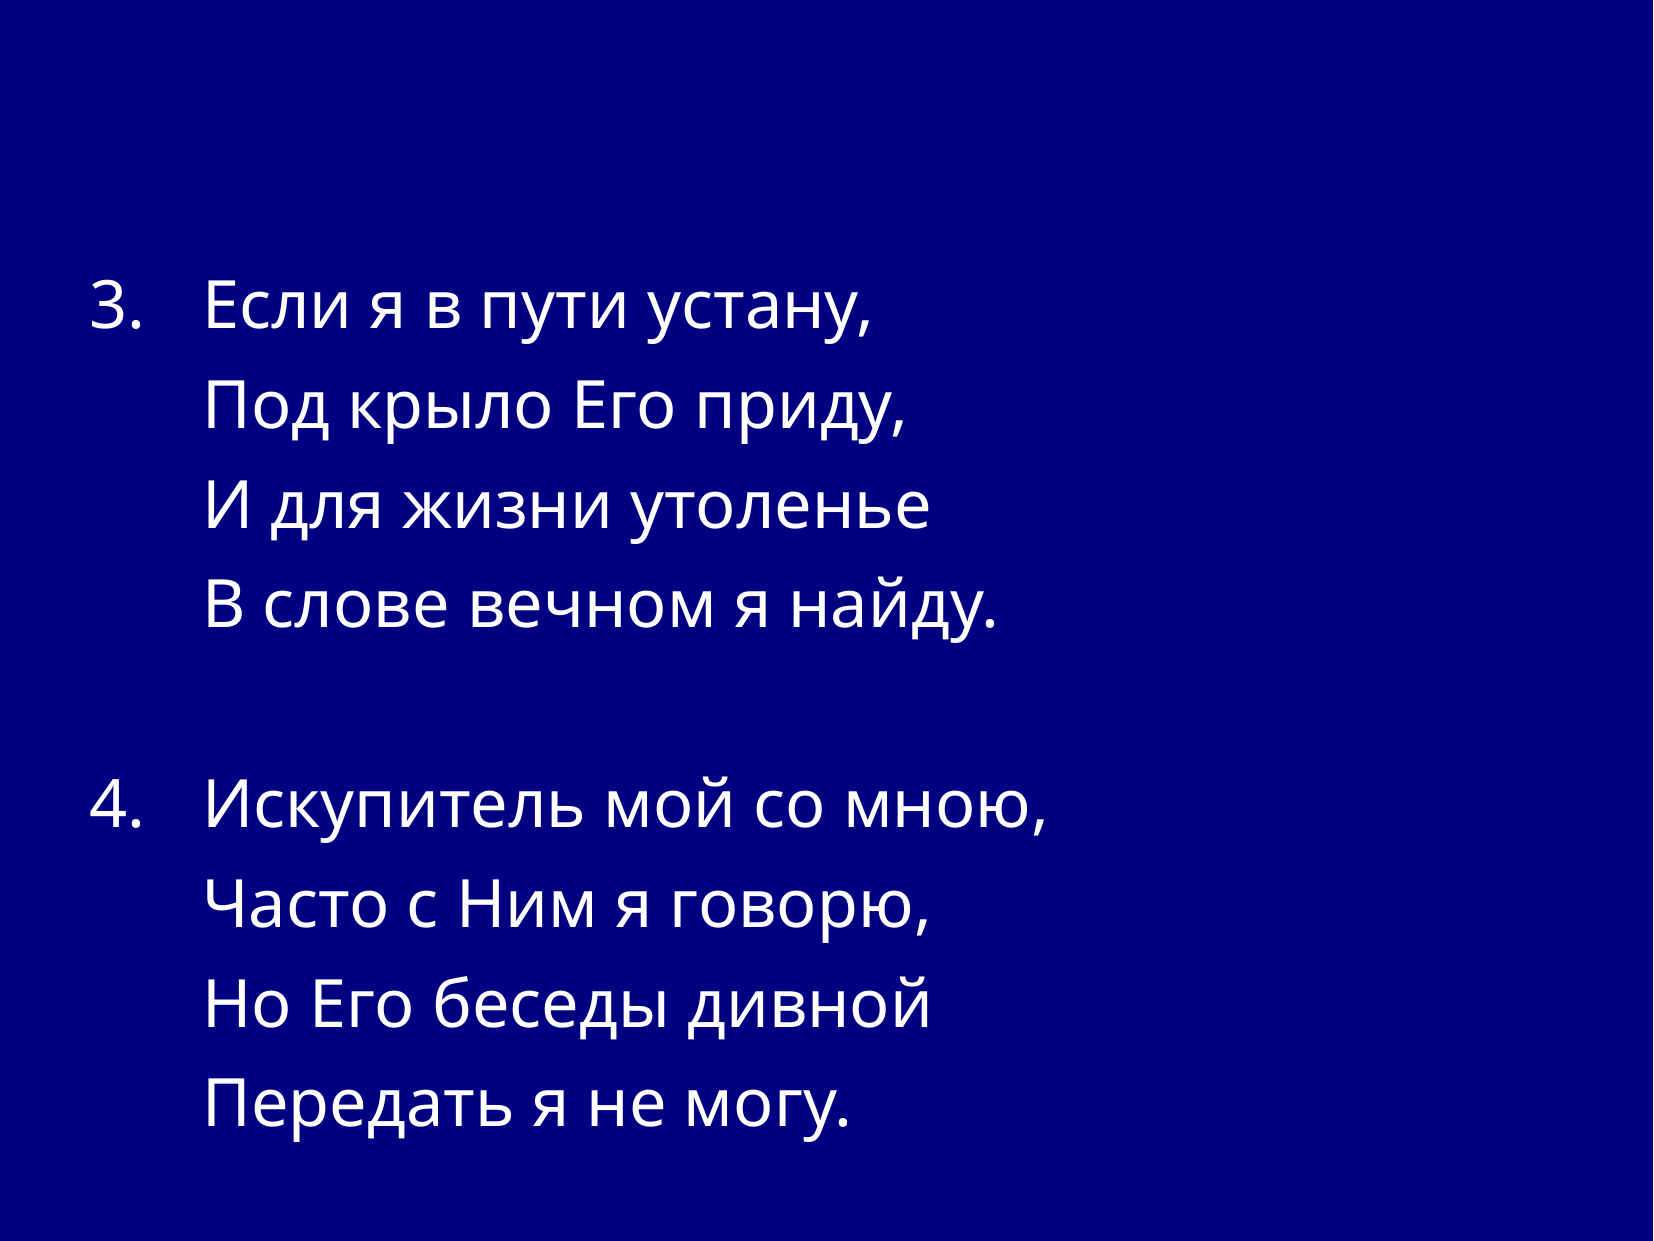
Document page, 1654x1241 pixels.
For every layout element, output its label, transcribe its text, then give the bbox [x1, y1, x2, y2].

text_box 3. Если я в пути устану, Под крыло Его приду, И для жизни утоленье В слове вечном я найду. 4. Искупитель мой со мною, Часто с Ним я говорю, Но Его беседы дивной Передать я не могу. [75, 150, 1576, 1163]
